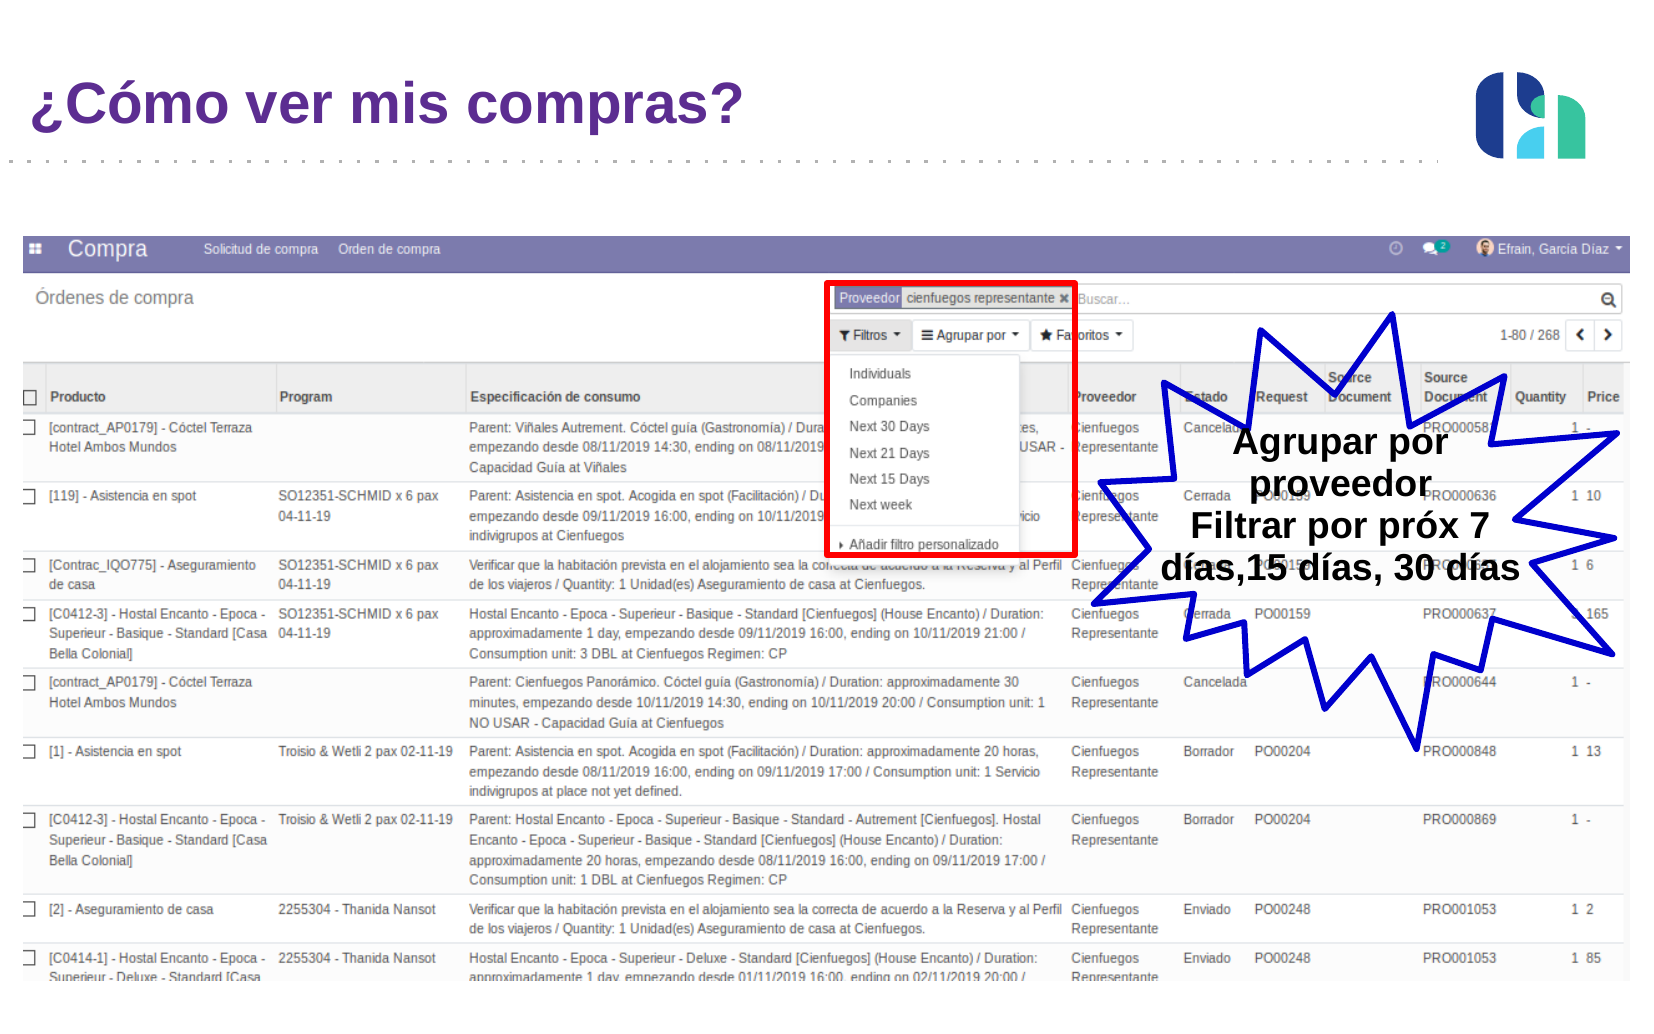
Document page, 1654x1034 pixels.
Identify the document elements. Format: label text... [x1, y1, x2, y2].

text_box ¿Cómo ver mis compras? [29, 70, 1418, 201]
picture [1475, 72, 1586, 159]
picture [23, 236, 1630, 981]
text_box Agrupar por proveedor Filtrar por próx 7 días,15 días, 30 días [1122, 413, 1560, 681]
